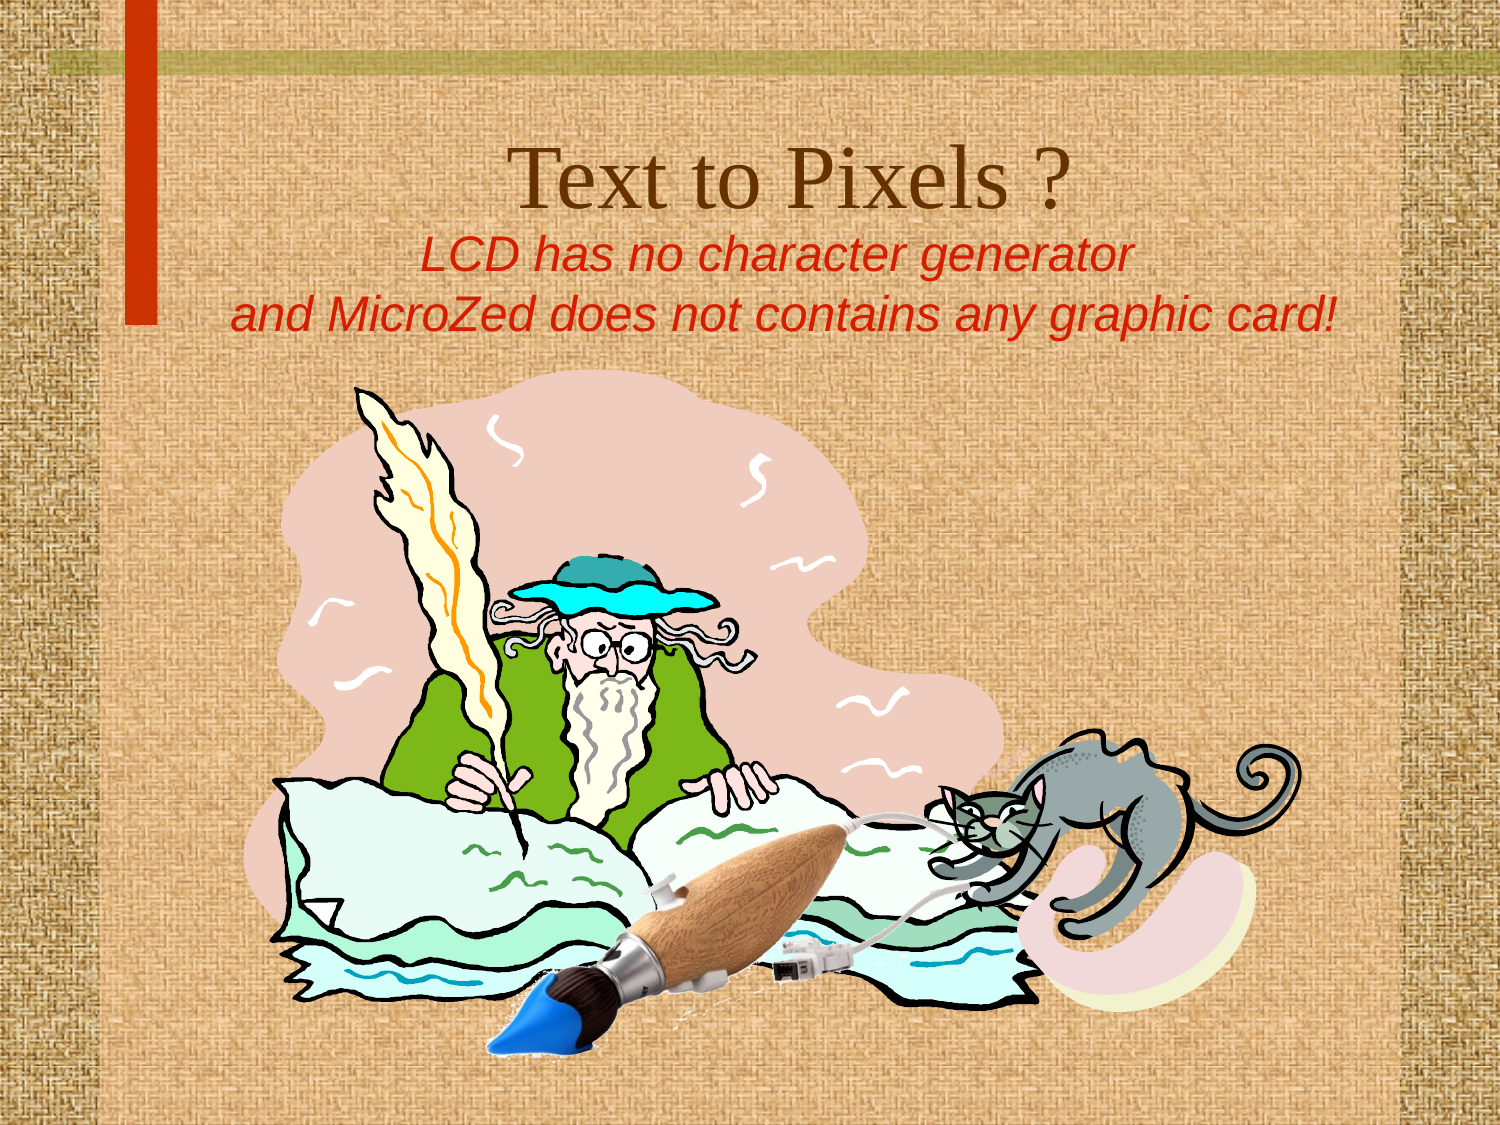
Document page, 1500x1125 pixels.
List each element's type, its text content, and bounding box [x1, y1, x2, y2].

text_box [243, 369, 1302, 1013]
picture [0, 0, 99, 1125]
picture [1400, 75, 1500, 1125]
text_box LCD has no character generator and MicroZed does not contains any graphic card! [169, 213, 1400, 349]
picture [438, 768, 985, 1082]
picture [1400, 0, 1500, 50]
title Text to Pixels ? [153, 78, 1429, 266]
